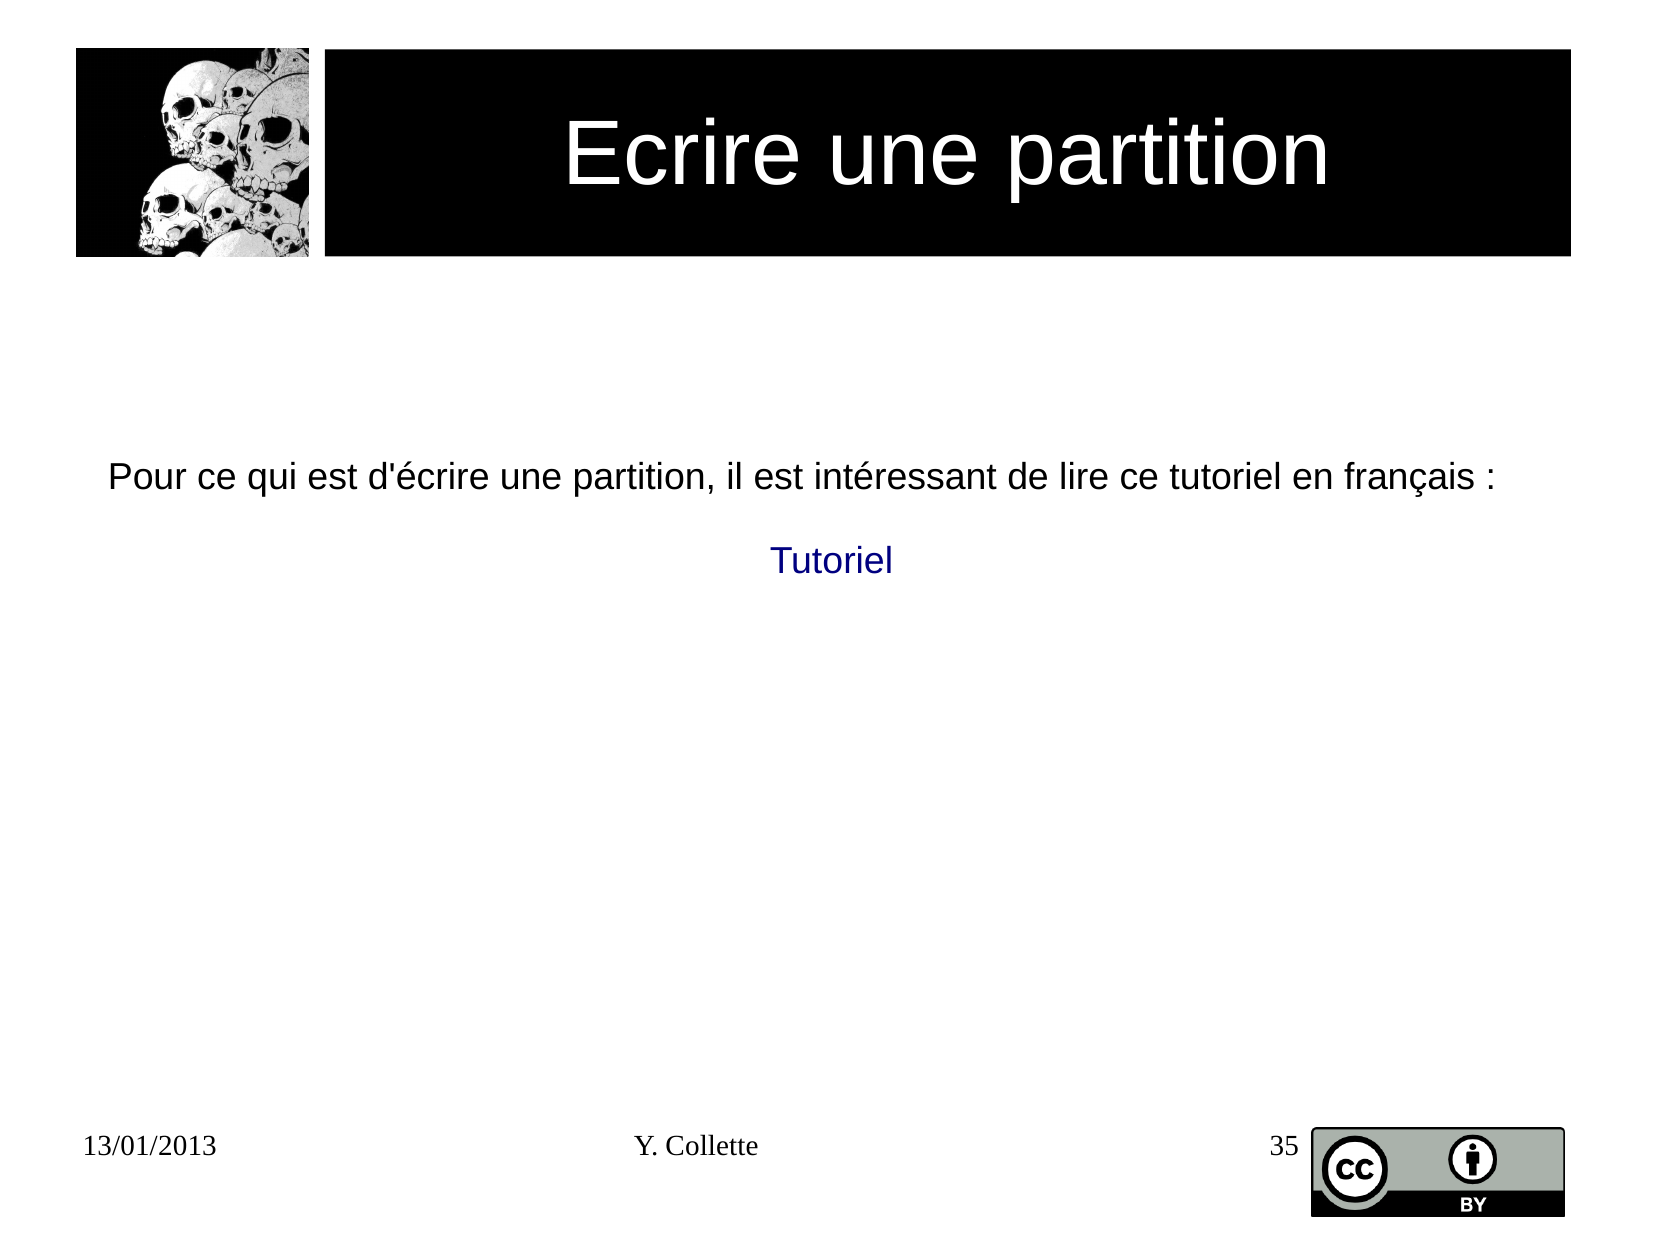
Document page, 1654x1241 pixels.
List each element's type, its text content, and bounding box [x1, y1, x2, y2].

picture [1311, 1127, 1565, 1217]
title Ecrire une partition [324, 49, 1571, 257]
text_box Pour ce qui est d'écrire une partition, il est intéressant de lire ce tutoriel en français : Tutoriel [93, 448, 1570, 590]
picture [76, 48, 309, 257]
